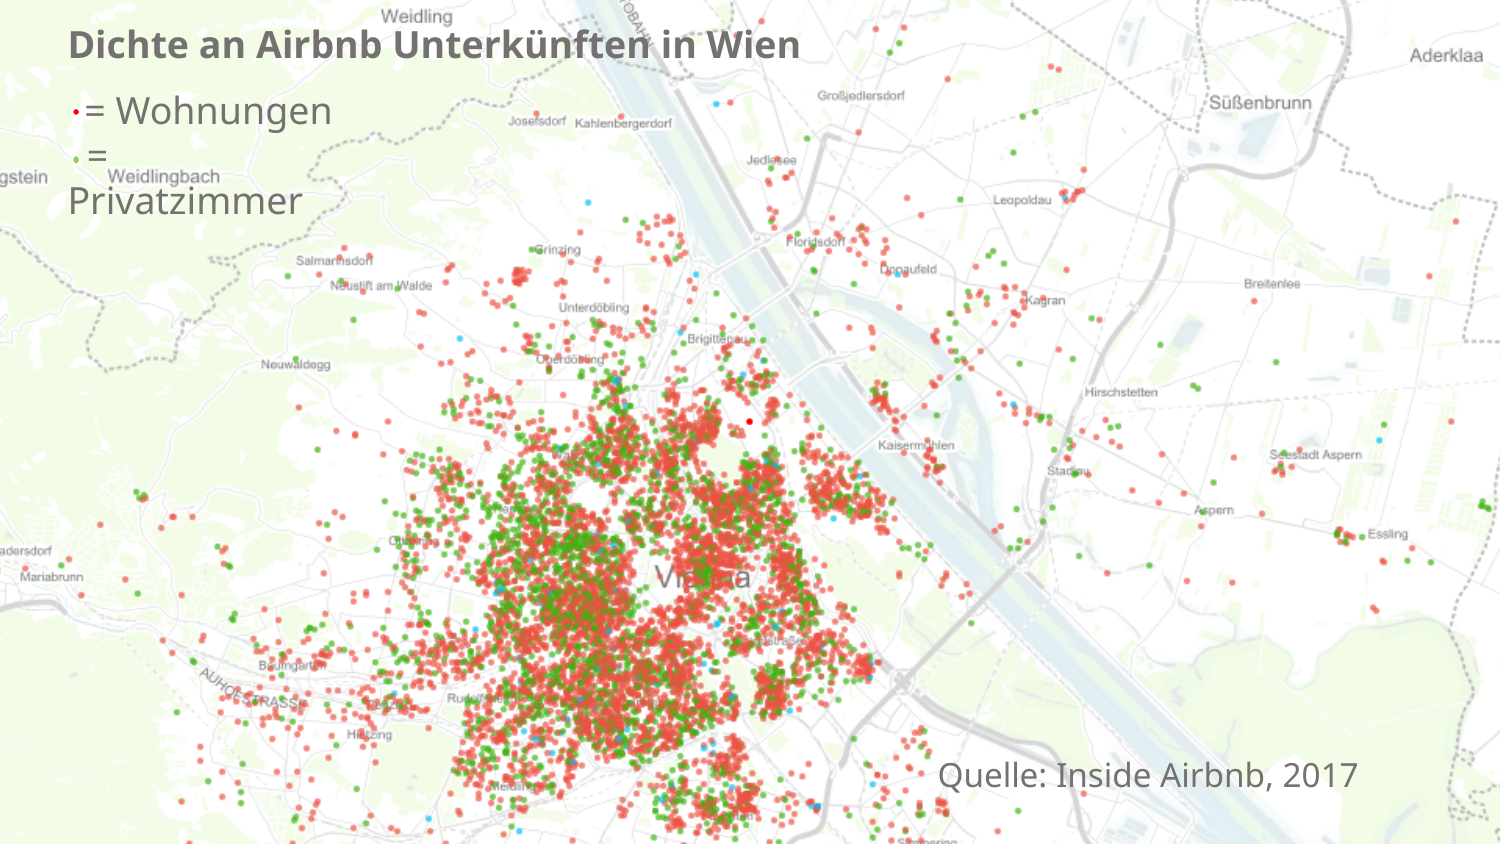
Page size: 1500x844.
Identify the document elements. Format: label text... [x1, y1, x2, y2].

picture [0, 0, 1500, 844]
text_box Dichte an Airbnb Unterkünften in Wien [52, 13, 820, 75]
text_box [72, 108, 80, 116]
text_box Quelle: Inside Airbnb, 2017 [922, 746, 1420, 803]
text_box [72, 155, 80, 165]
text_box = Wohnungen = Privatzimmer [52, 79, 352, 231]
